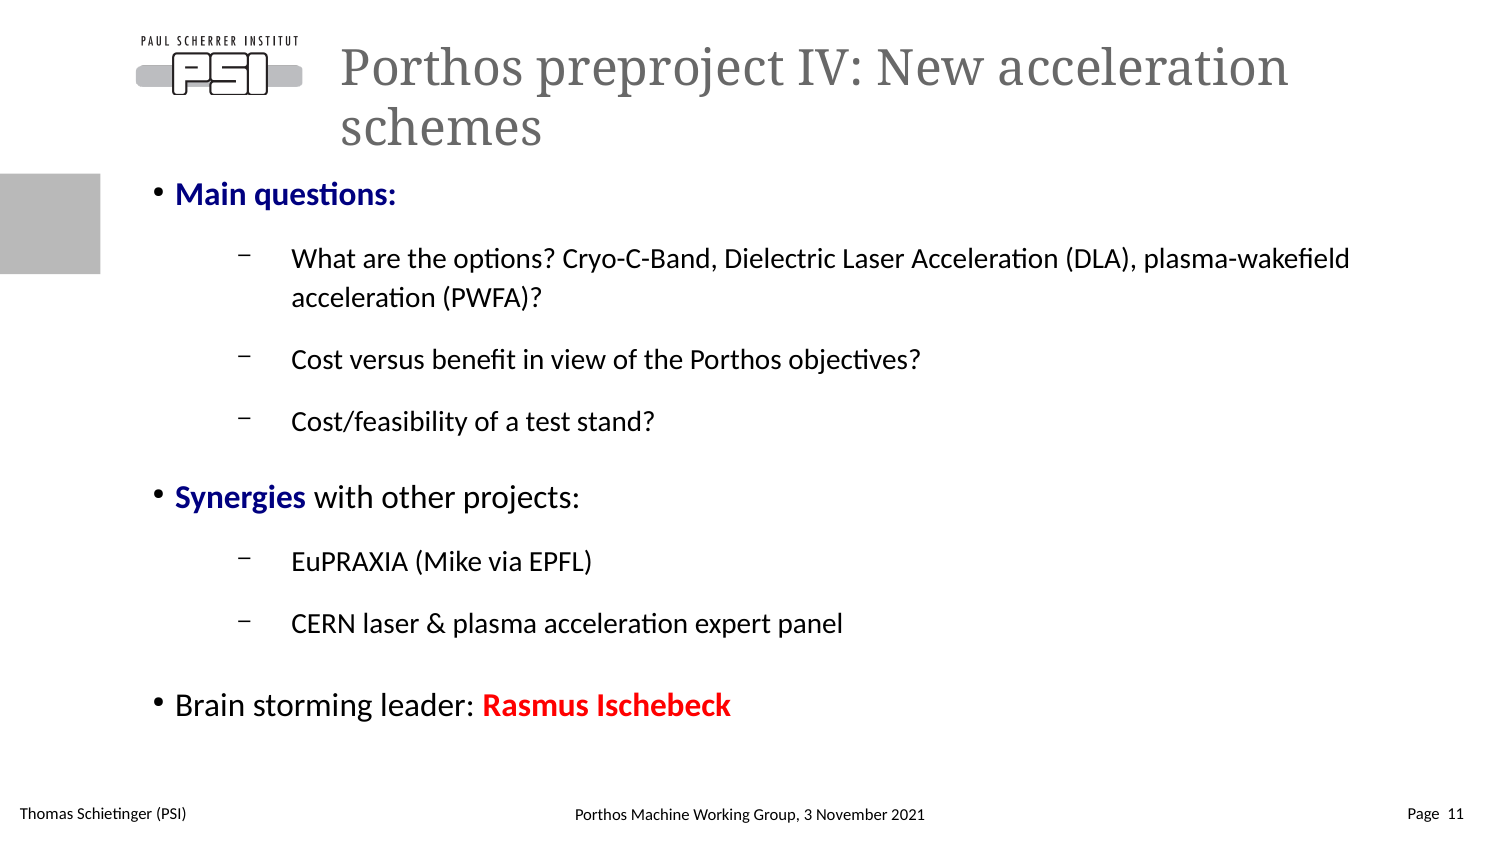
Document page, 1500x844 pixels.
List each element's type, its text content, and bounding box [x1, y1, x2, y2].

title Porthos preproject IV: New acceleration schemes [340, 35, 1442, 98]
list Main questions: What are the options? Cryo-C-Band, Dielectric Laser Acceleration (DLA), plasma-wakefield acceleration (PWFA)? Cost versus benefit in view of the Porthos objectives? Cost/feasibility of a test stand? Synergies with other projects: EuPRAXIA (Mike via EPFL) CERN laser & plasma acceleration expert panel Brain storming leader: Rasmus Ischebeck [149, 172, 1450, 754]
